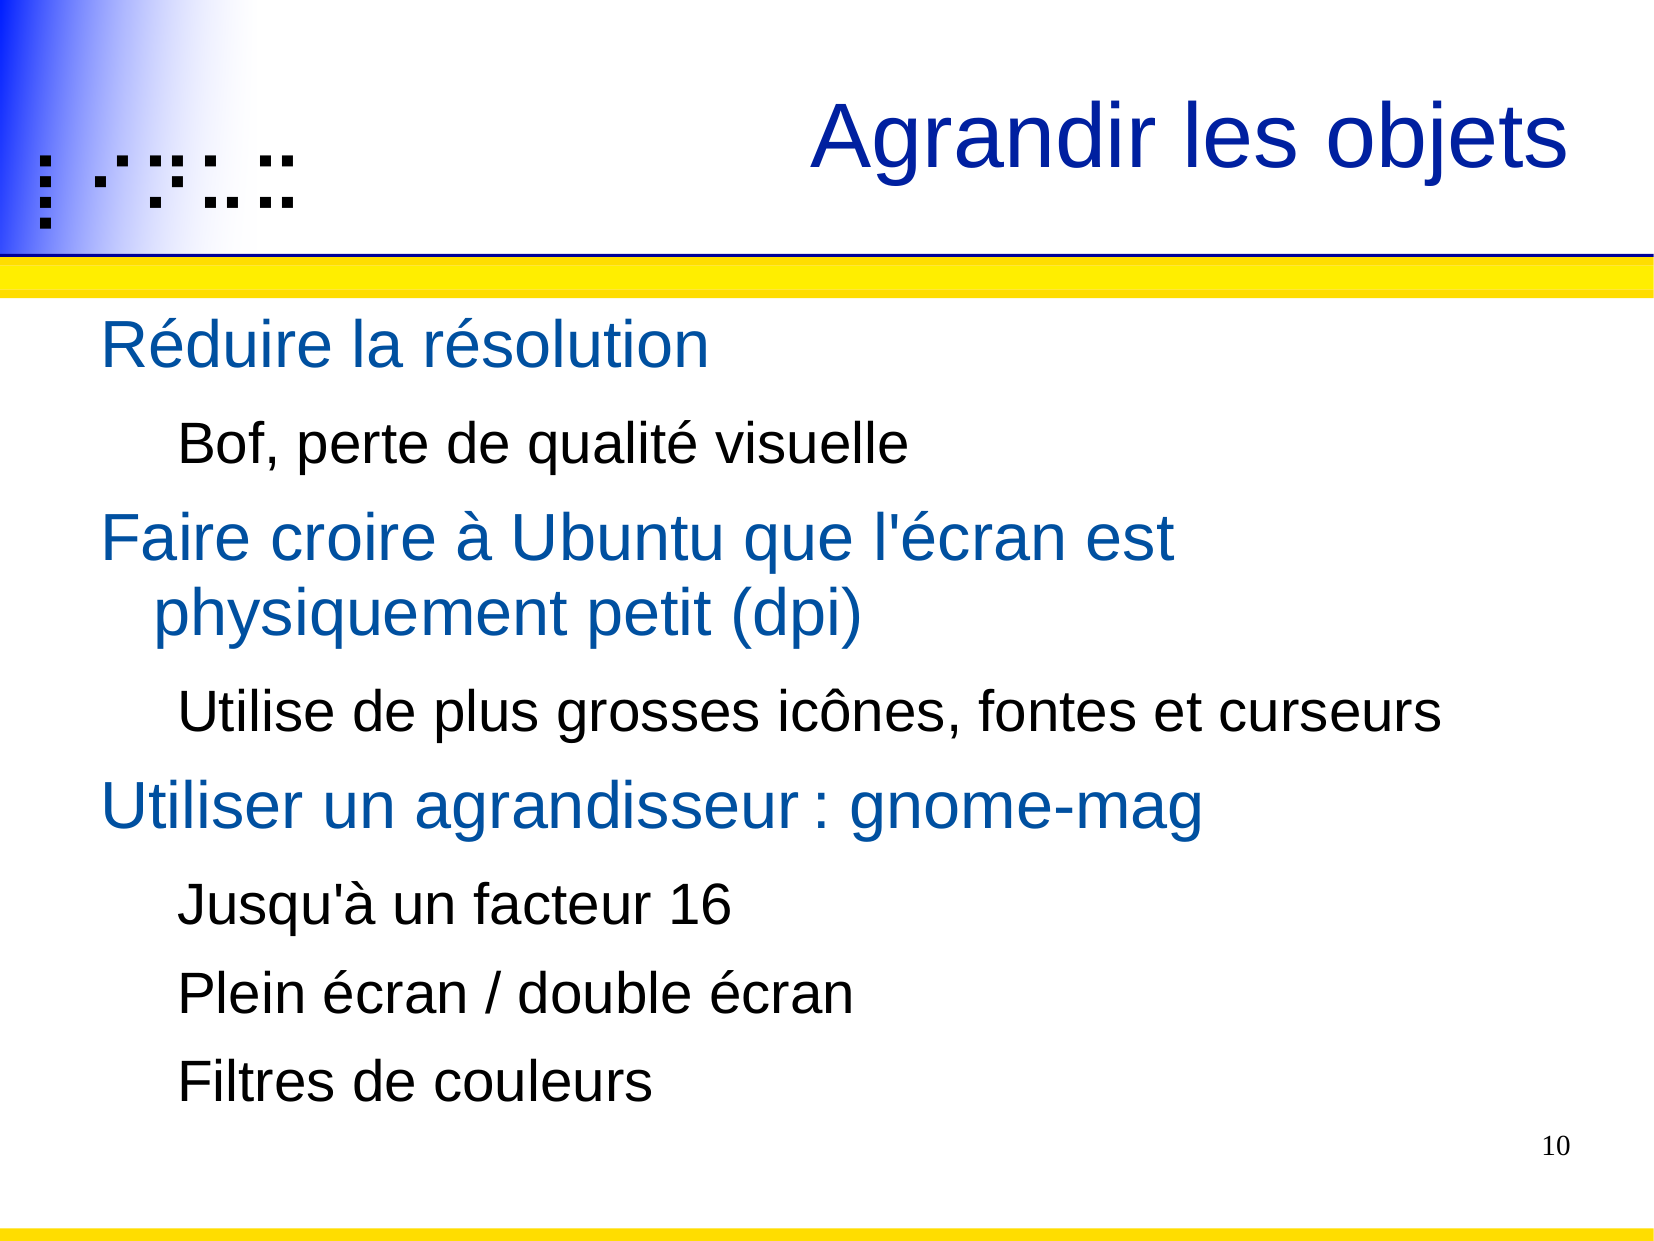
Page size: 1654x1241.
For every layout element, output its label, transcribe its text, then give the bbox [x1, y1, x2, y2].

list Réduire la résolution Bof, perte de qualité visuelle Faire croire à Ubuntu que l'écran est physiquement petit (dpi) Utilise de plus grosses icônes, fontes et curseurs Utiliser un agrandisseur : gnome-mag Jusqu'à un facteur 16 Plein écran / double écran Filtres de couleurs [82, 307, 1571, 1115]
title Agrandir les objets [372, 34, 1571, 238]
